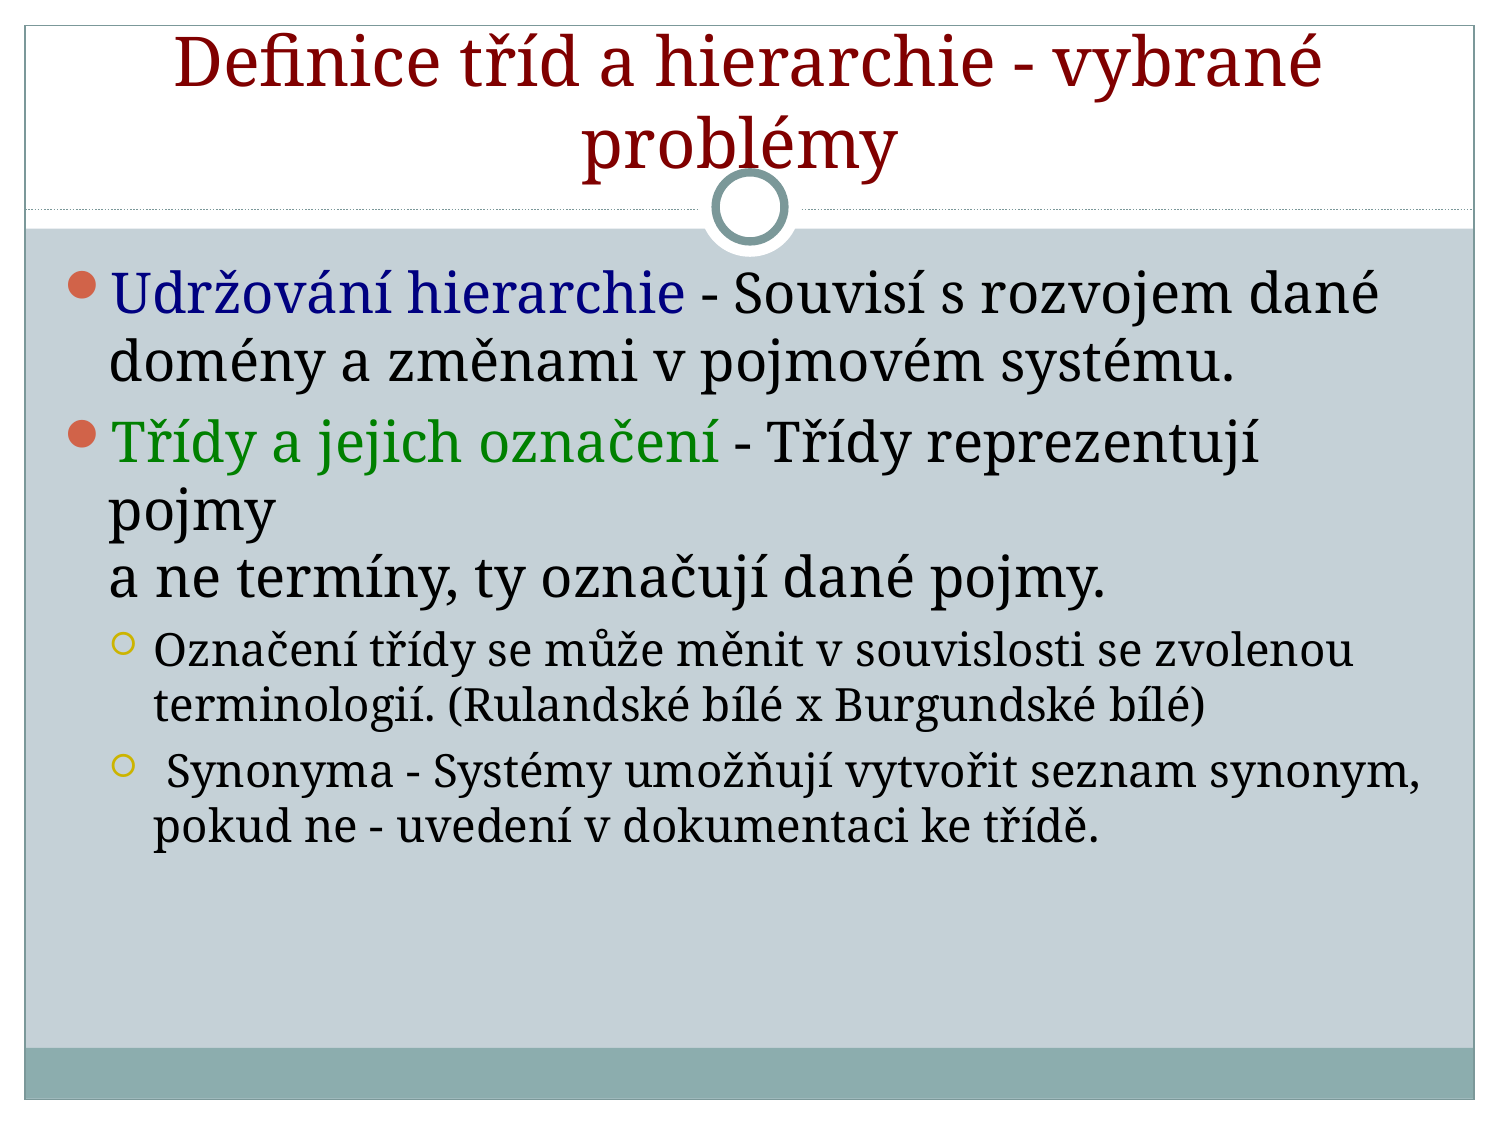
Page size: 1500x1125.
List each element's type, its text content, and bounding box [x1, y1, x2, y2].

list Udržování hierarchie - Souvisí s rozvojem dané domény a změnami v pojmovém systému. Třídy a jejich označení - Třídy reprezentují pojmy a ne termíny, ty označují dané pojmy. Označení třídy se může měnit v souvislosti se zvolenou terminologií. (Rulandské bílé x Burgundské bílé) Synonyma - Systémy umožňují vytvořit seznam synonym, pokud ne - uvedení v dokumentaci ke třídě. [49, 249, 1450, 1020]
title Definice tříd a hierarchie - vybrané problémy [49, 29, 1450, 170]
